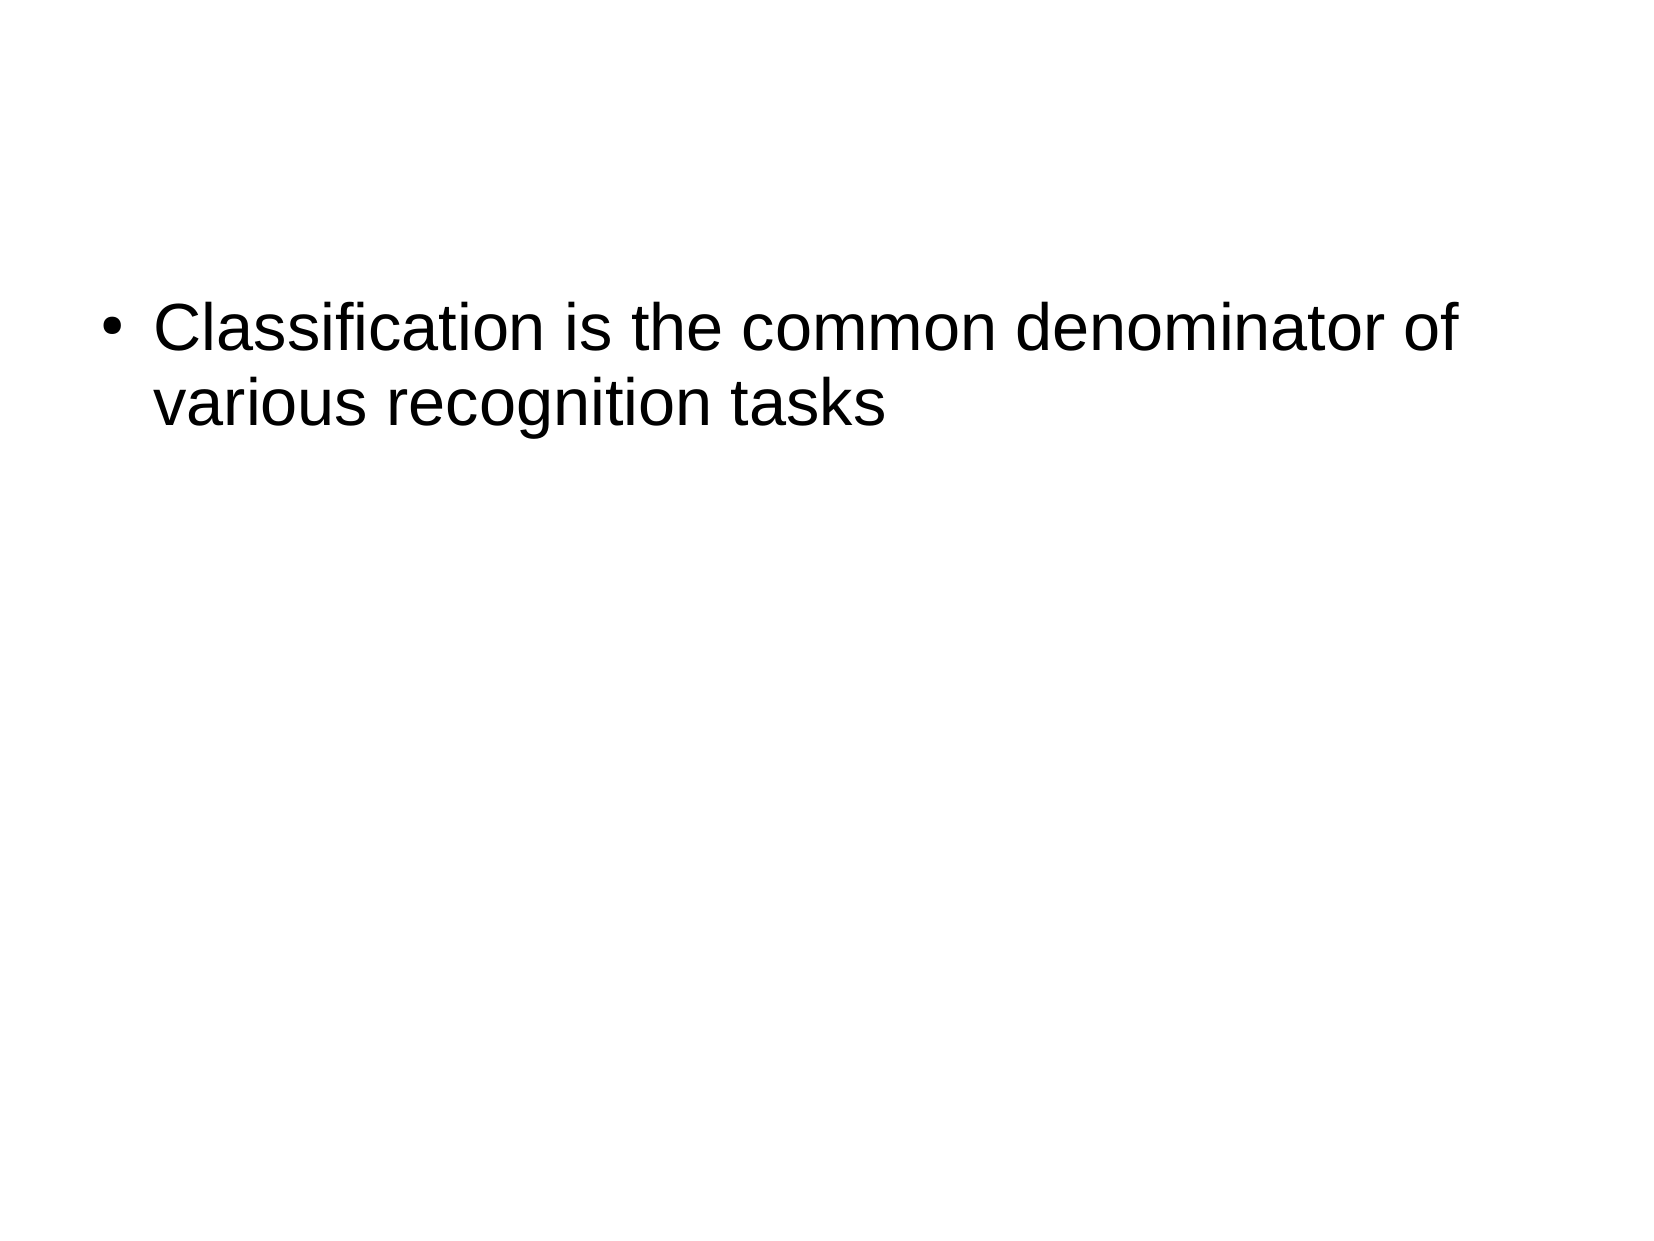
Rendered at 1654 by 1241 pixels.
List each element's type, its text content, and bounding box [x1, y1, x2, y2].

list Classification is the common denominator of various recognition tasks [82, 290, 1571, 1109]
